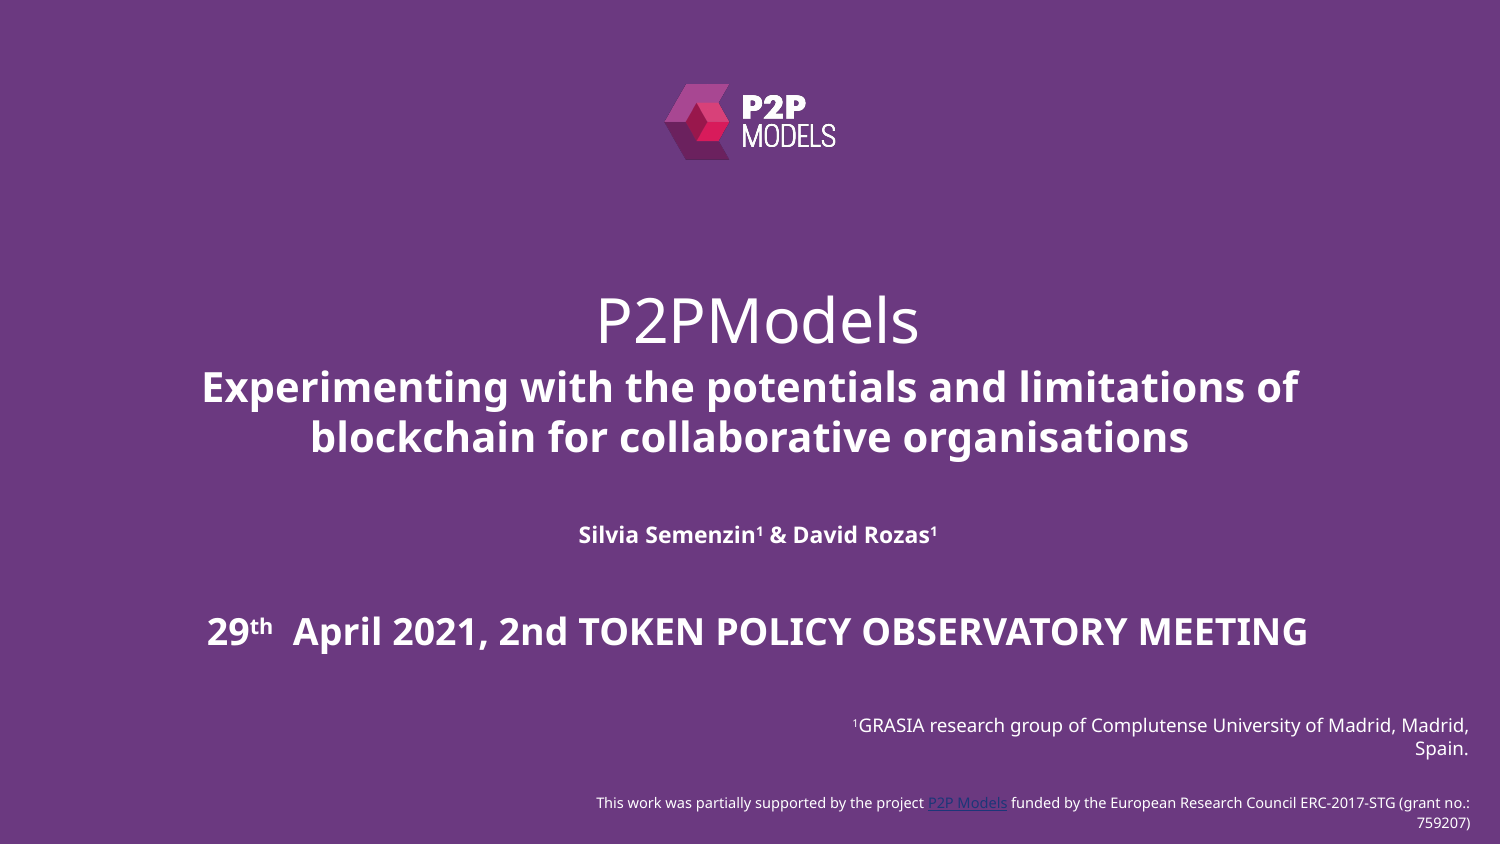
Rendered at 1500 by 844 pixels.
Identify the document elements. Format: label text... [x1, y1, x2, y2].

text_box Experimenting with the potentials and limitations of blockchain for collaborative organisations [161, 345, 1339, 504]
text_box This work was partially supported by the project P2P Models funded by the European Research Council ERC-2017-STG (grant no.: 759207) [537, 771, 1486, 844]
text_box P2PModels [43, 266, 1474, 443]
text_box Silvia Semenzin1 & David Rozas1 [66, 505, 1450, 574]
text_box 1GRASIA research group of Complutense University of Madrid, Madrid, Spain. [792, 699, 1484, 783]
text_box 29th April 2021, 2nd TOKEN POLICY OBSERVATORY MEETING [66, 592, 1450, 662]
picture [664, 84, 836, 160]
